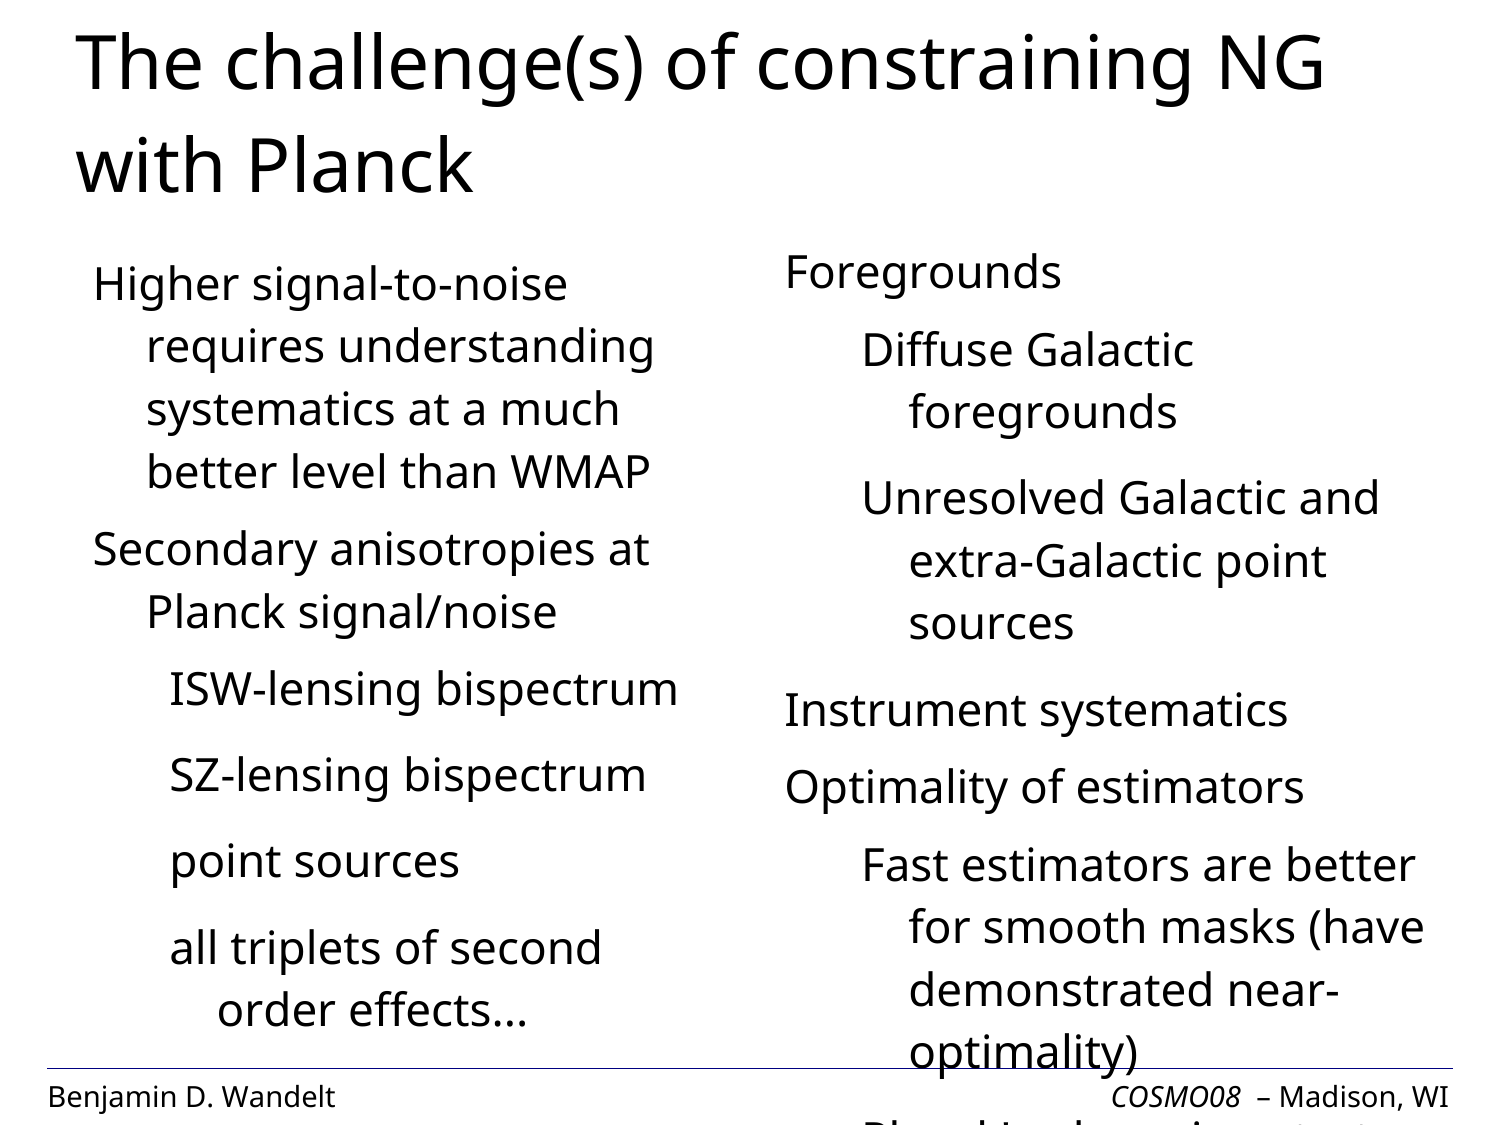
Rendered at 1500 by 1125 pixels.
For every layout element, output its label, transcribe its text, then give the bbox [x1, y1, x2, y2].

list Foregrounds Diffuse Galactic foregrounds Unresolved Galactic and extra-Galactic point sources Instrument systematics Optimality of estimators Fast estimators are better for smooth masks (have demonstrated near-optimality) Planck's observing strategy [766, 239, 1464, 1059]
list Higher signal-to-noise requires understanding systematics at a much better level than WMAP Secondary anisotropies at Planck signal/noise ISW-lensing bispectrum SZ-lensing bispectrum point sources all triplets of second order effects... [74, 251, 734, 994]
title The challenge(s) of constraining NG with Planck [74, 23, 1425, 200]
